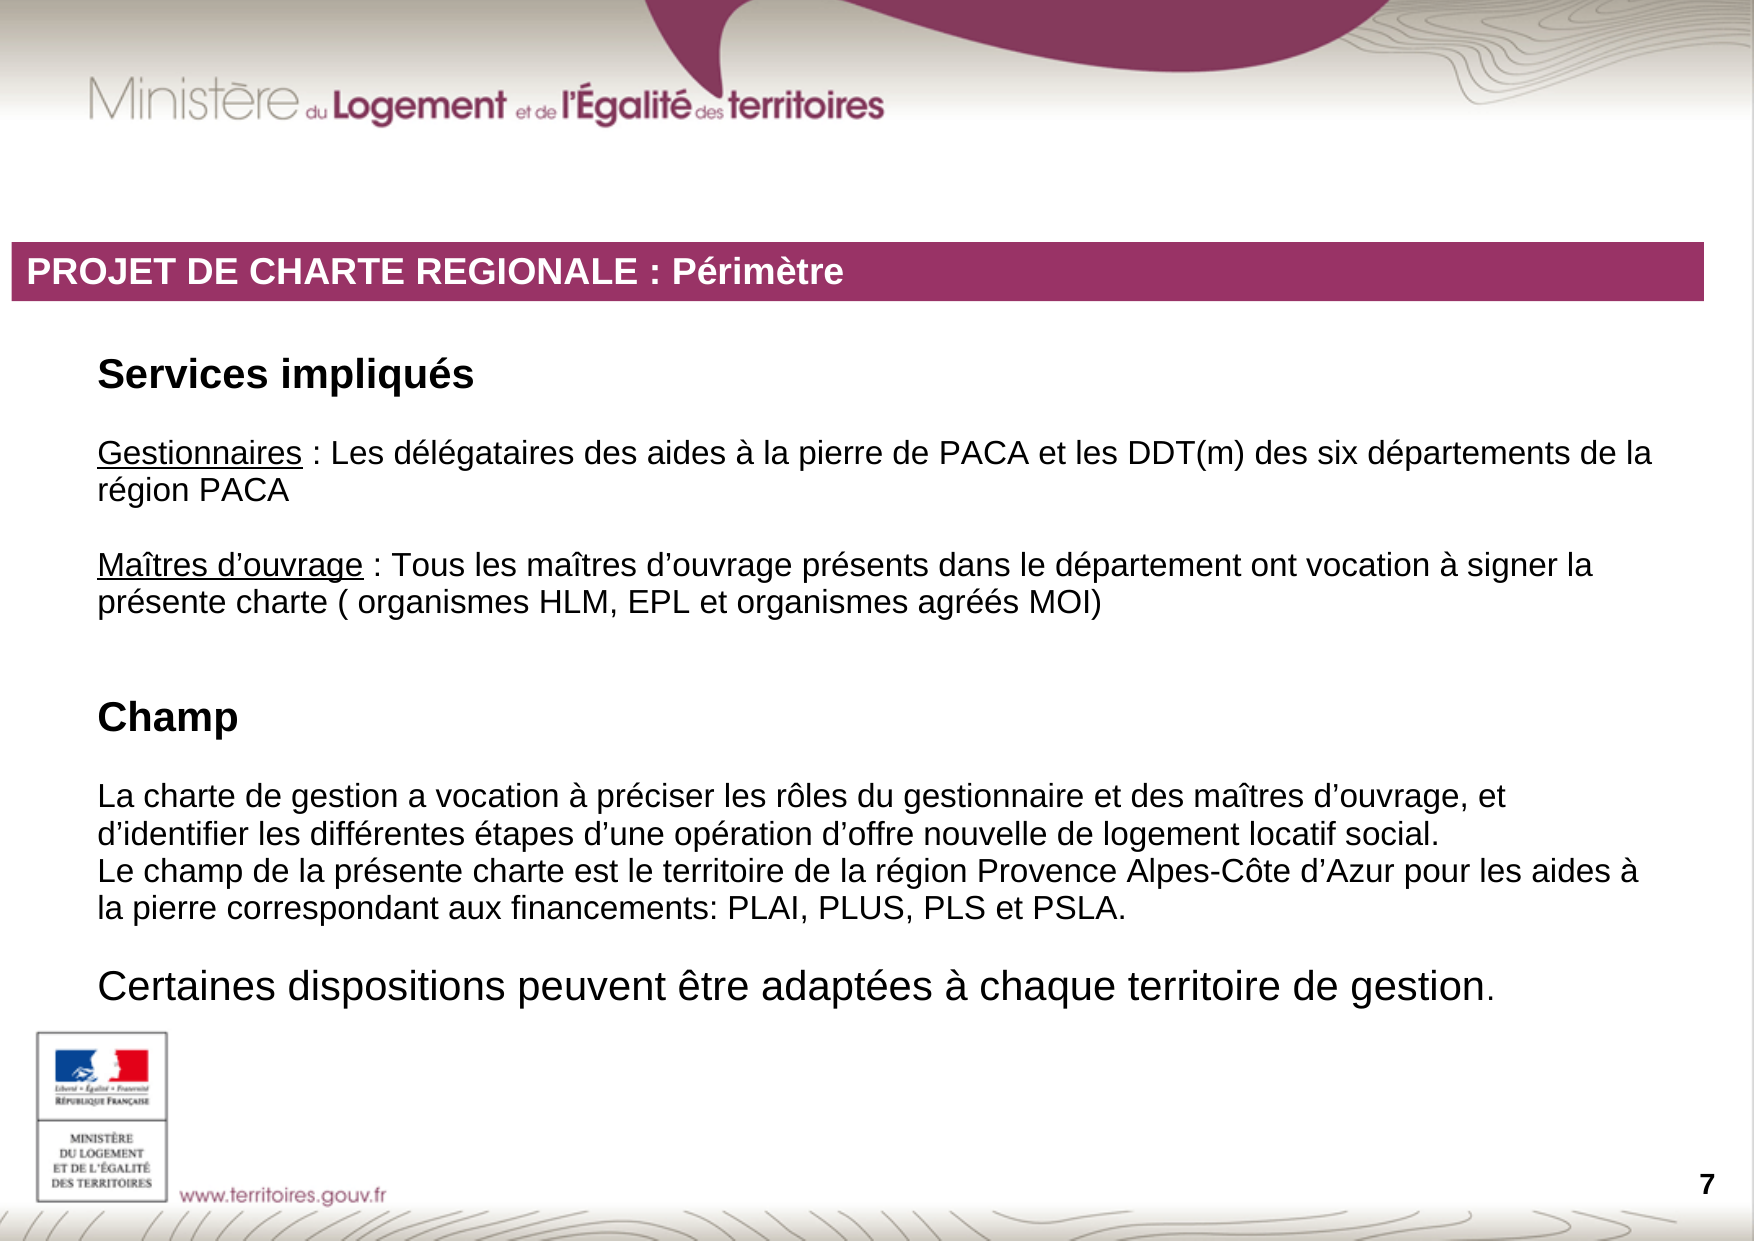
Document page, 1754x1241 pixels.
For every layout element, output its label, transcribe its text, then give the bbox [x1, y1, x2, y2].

picture [0, 0, 1754, 1241]
text_box Services impliqués Gestionnaires : Les délégataires des aides à la pierre de PACA et les DDT(m) des six départements de la région PACA Maîtres d’ouvrage : Tous les maîtres d’ouvrage présents dans le département ont vocation à signer la présente charte ( organismes HLM, EPL et organismes agréés MOI) Champ La charte de gestion a vocation à préciser les rôles du gestionnaire et des maîtres d’ouvrage, et d’identifier les différentes étapes d’une opération d’offre nouvelle de logement locatif social. Le champ de la présente charte est le territoire de la région Provence Alpes-Côte d’Azur pour les aides à la pierre correspondant aux financements: PLAI, PLUS, PLS et PSLA. Certaines dispositions peuvent être adaptées à chaque territoire de gestion. [97, 347, 1657, 1200]
text_box PROJET DE CHARTE REGIONALE : Périmètre [11, 242, 1704, 302]
